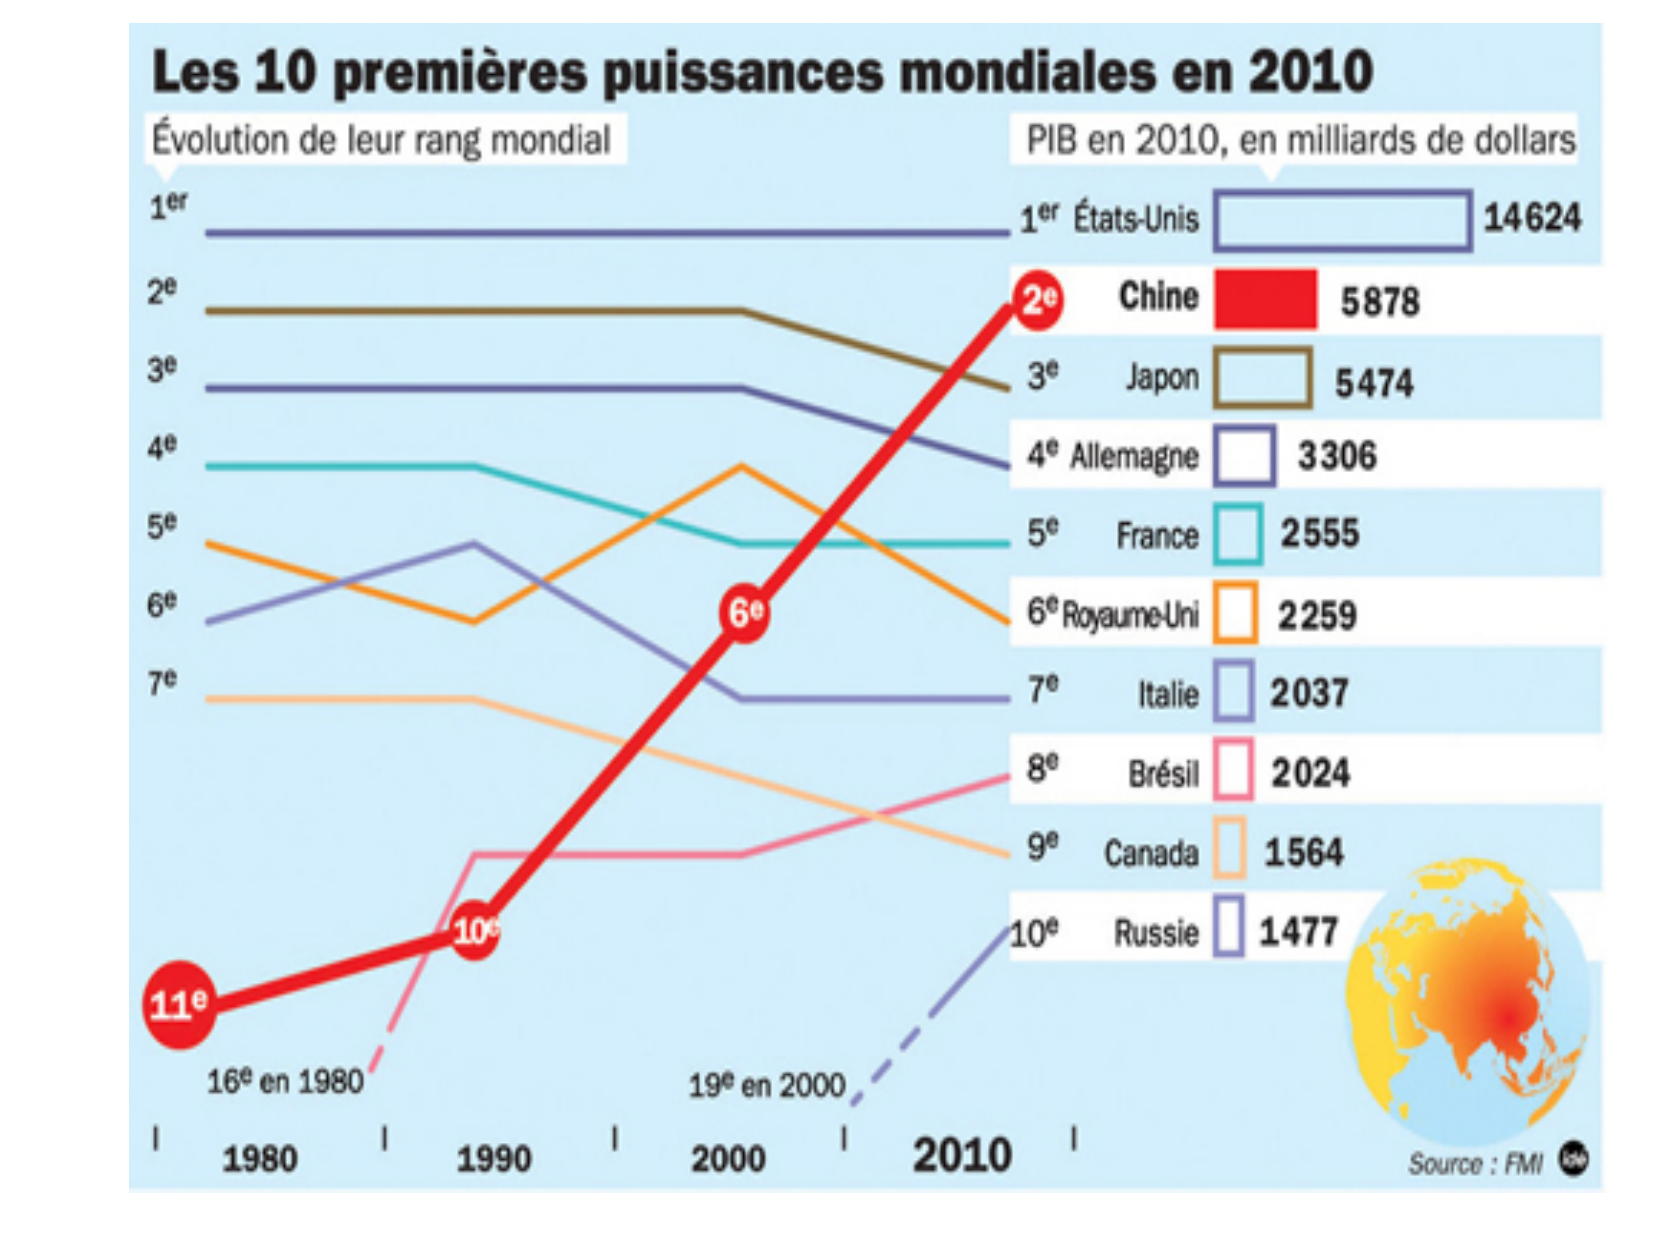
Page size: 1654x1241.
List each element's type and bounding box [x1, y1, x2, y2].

picture [129, 23, 1607, 1193]
